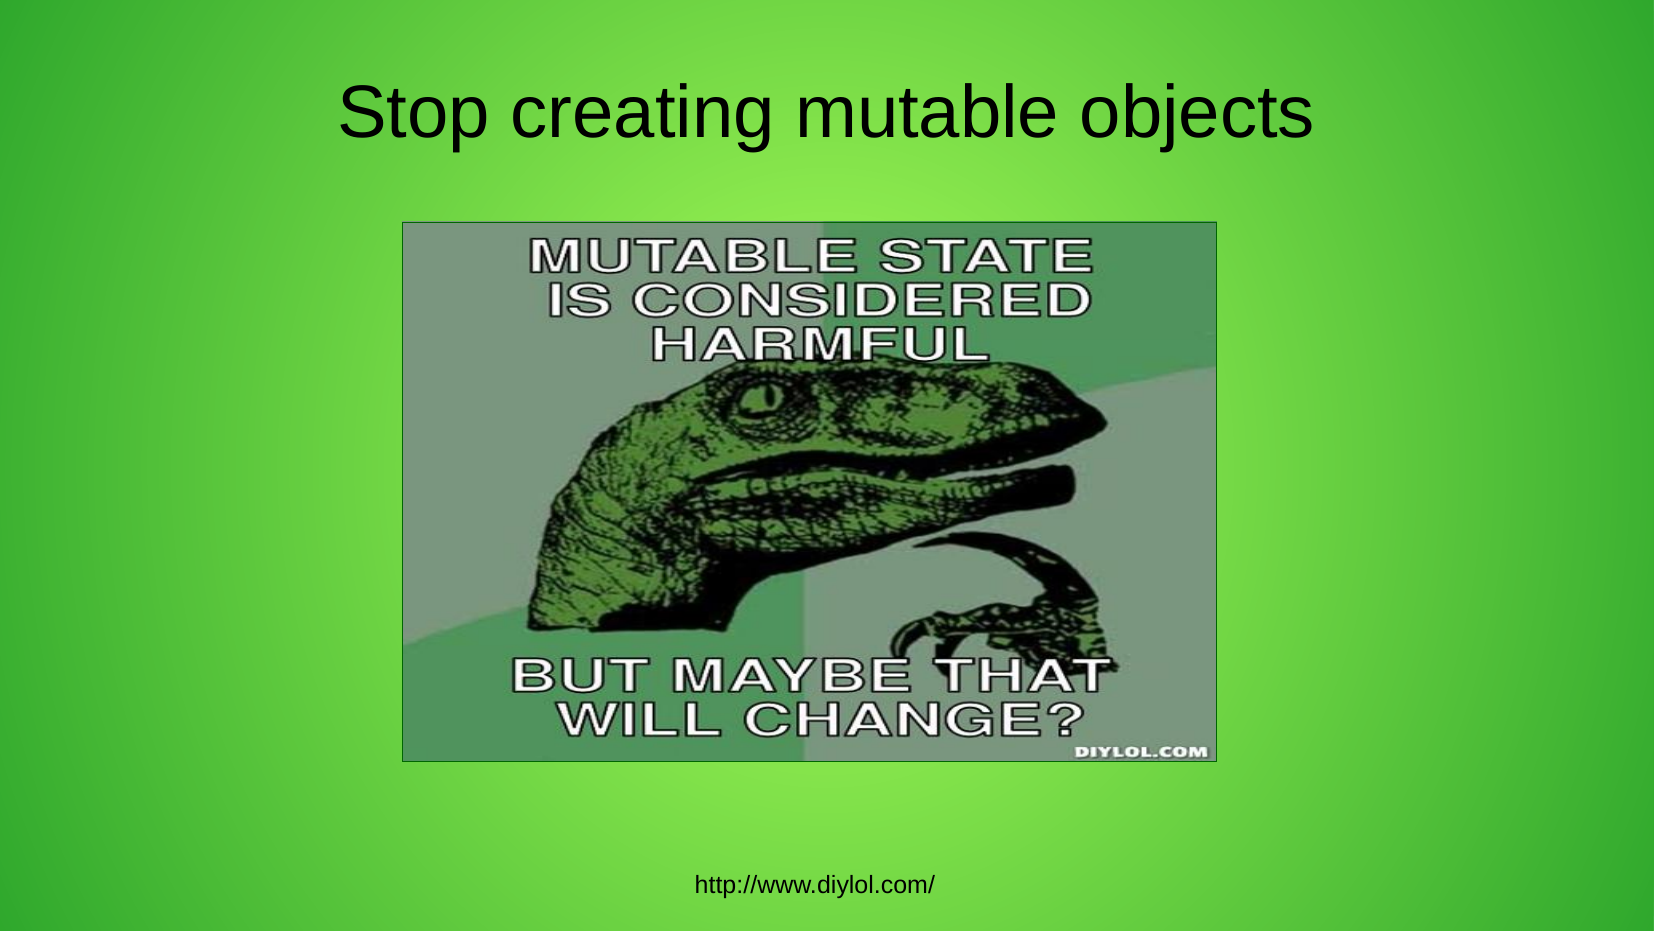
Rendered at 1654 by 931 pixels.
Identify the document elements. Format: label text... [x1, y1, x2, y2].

title Stop creating mutable objects [82, 35, 1571, 189]
picture [402, 221, 1217, 762]
text_box http://www.diylol.com/ [153, 779, 1477, 907]
